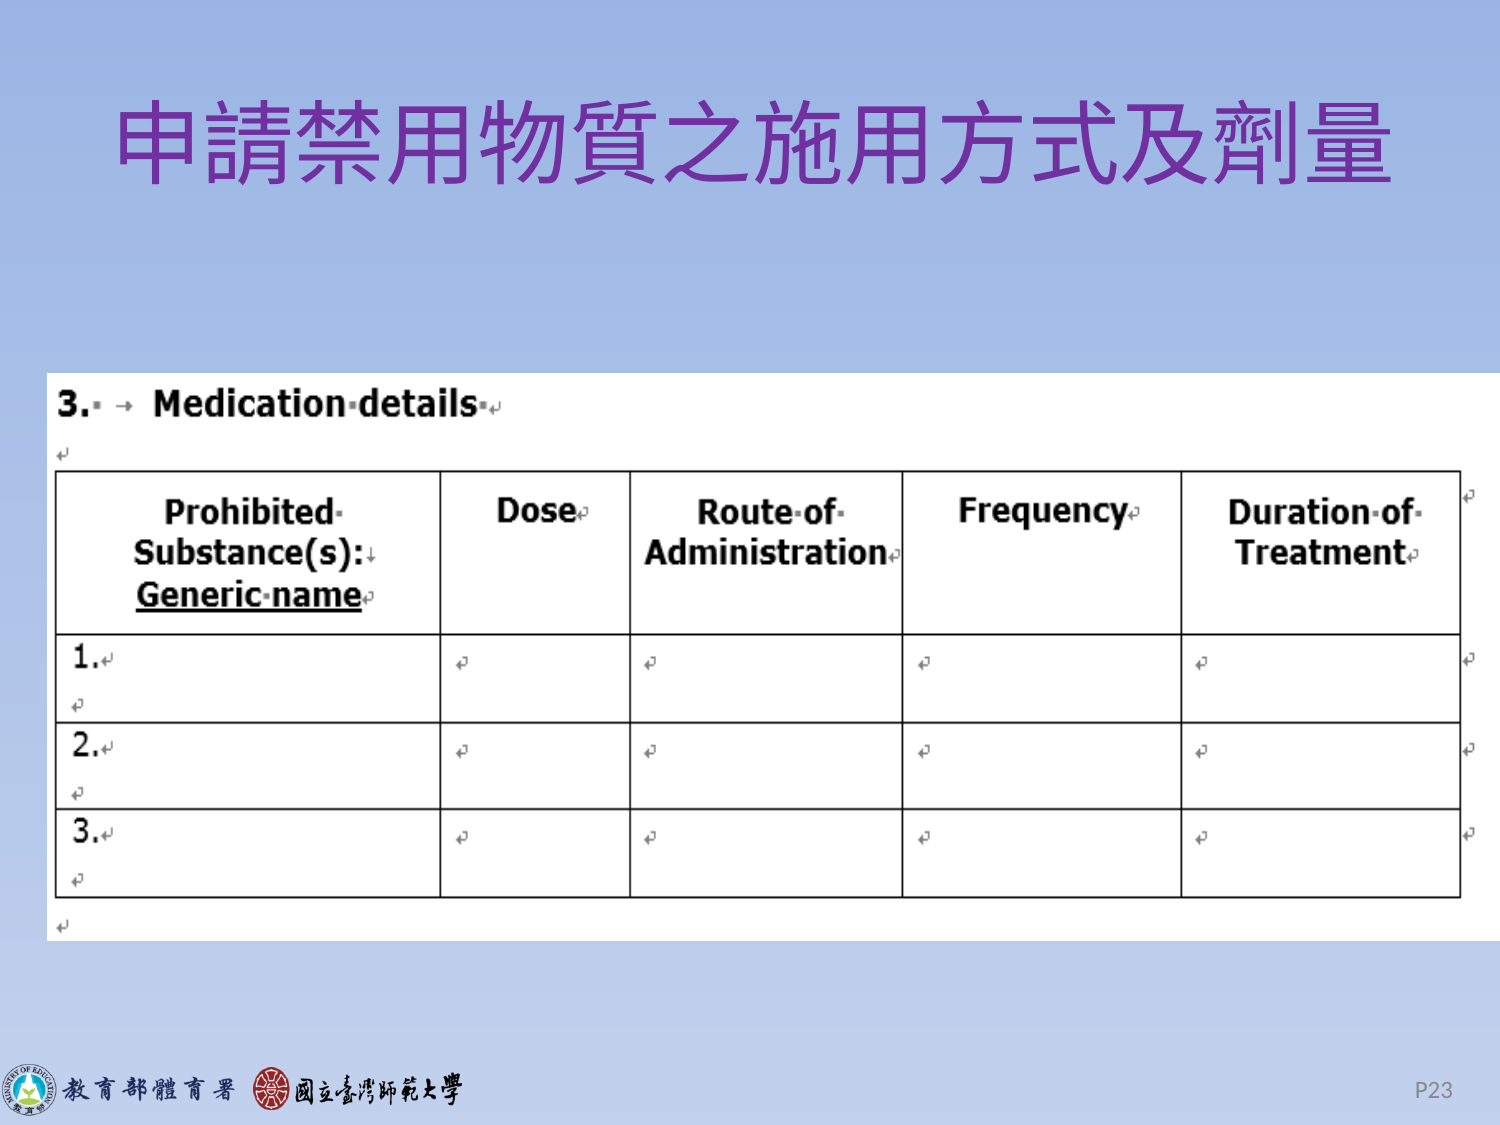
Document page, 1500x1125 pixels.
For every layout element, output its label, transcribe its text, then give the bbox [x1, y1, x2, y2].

text_box P [1399, 1046, 1500, 1125]
picture [47, 373, 1500, 941]
title 申請禁用物質之施用方式及劑量 [5, 78, 1500, 173]
